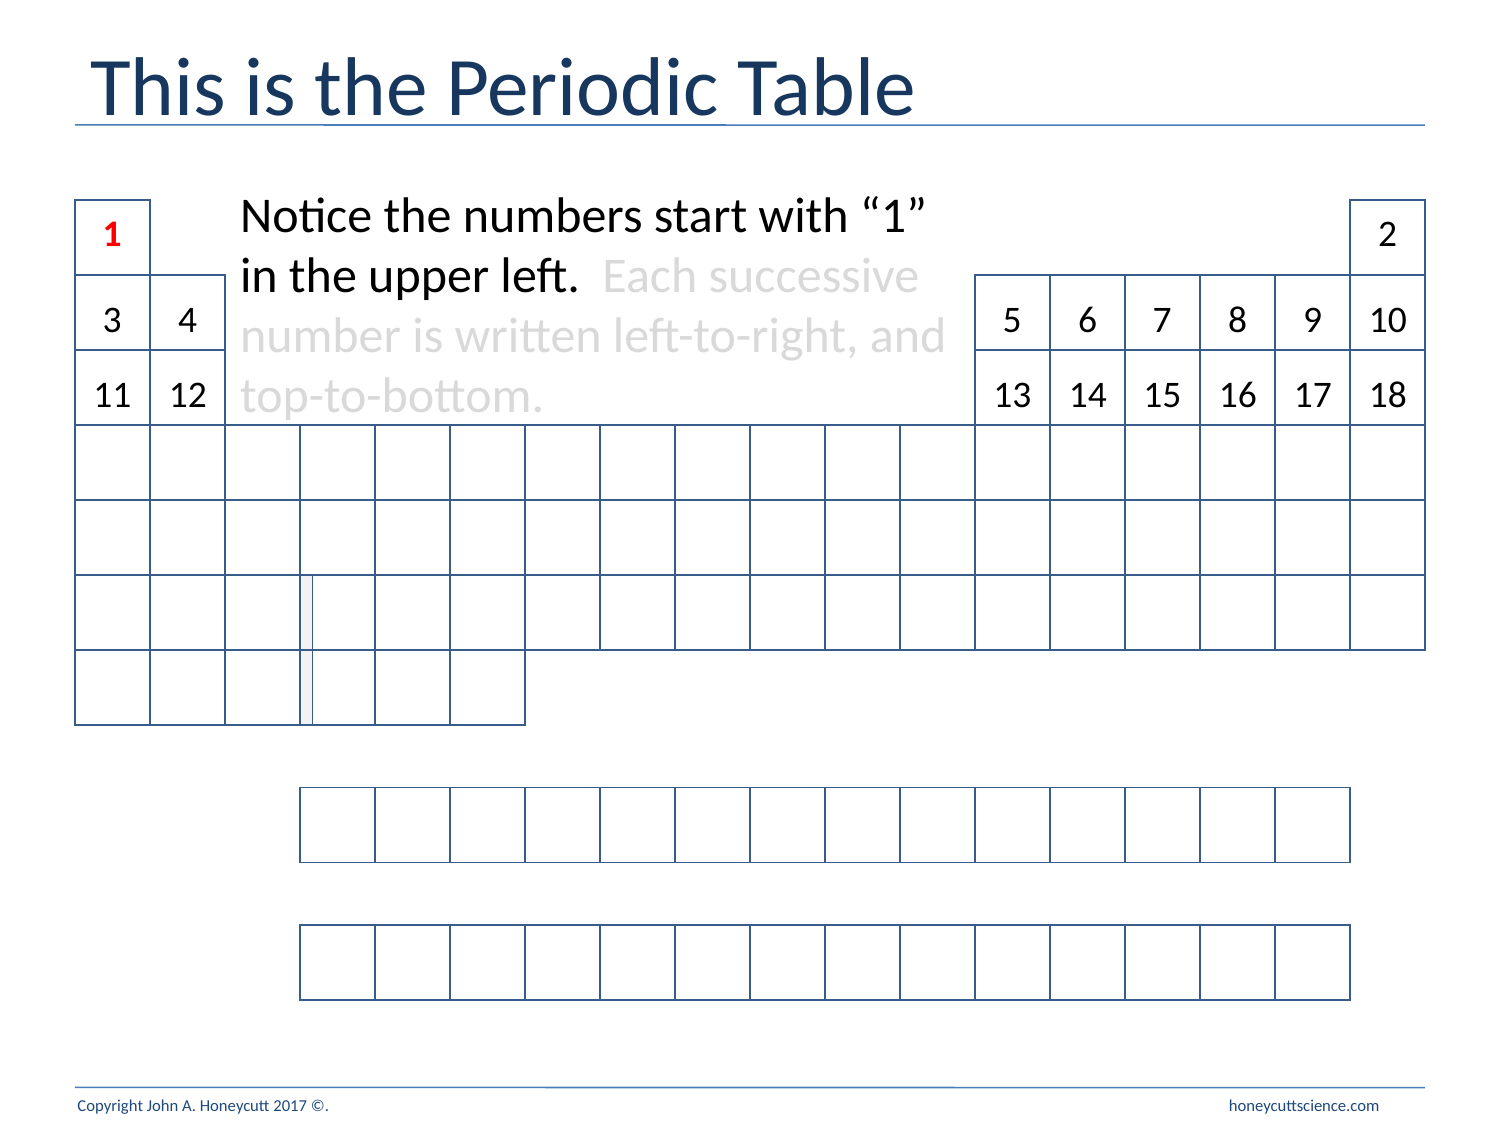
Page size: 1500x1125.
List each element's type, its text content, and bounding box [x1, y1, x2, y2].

text_box 15 [1127, 362, 1197, 424]
text_box 14 [1053, 362, 1122, 424]
text_box 11 [77, 362, 147, 424]
text_box 1 [87, 201, 137, 263]
text_box 10 [1353, 287, 1422, 349]
text_box 18 [1353, 362, 1422, 424]
text_box 2 [1362, 201, 1413, 263]
text_box 4 [162, 287, 213, 349]
text_box 9 [1287, 287, 1338, 349]
text_box 6 [1062, 287, 1113, 349]
text_box 5 [987, 287, 1037, 349]
text_box 16 [1203, 362, 1272, 424]
title This is the Periodic Table [75, 45, 1425, 121]
text_box 8 [1212, 287, 1263, 349]
text_box 12 [153, 362, 222, 424]
text_box 17 [1278, 362, 1347, 424]
text_box Notice the numbers start with “1” in the upper left. Each successive number is written left-to-right, and top-to-bottom. [224, 174, 988, 433]
text_box 13 [977, 362, 1047, 424]
text_box 3 [87, 287, 137, 349]
text_box 7 [1137, 287, 1187, 349]
